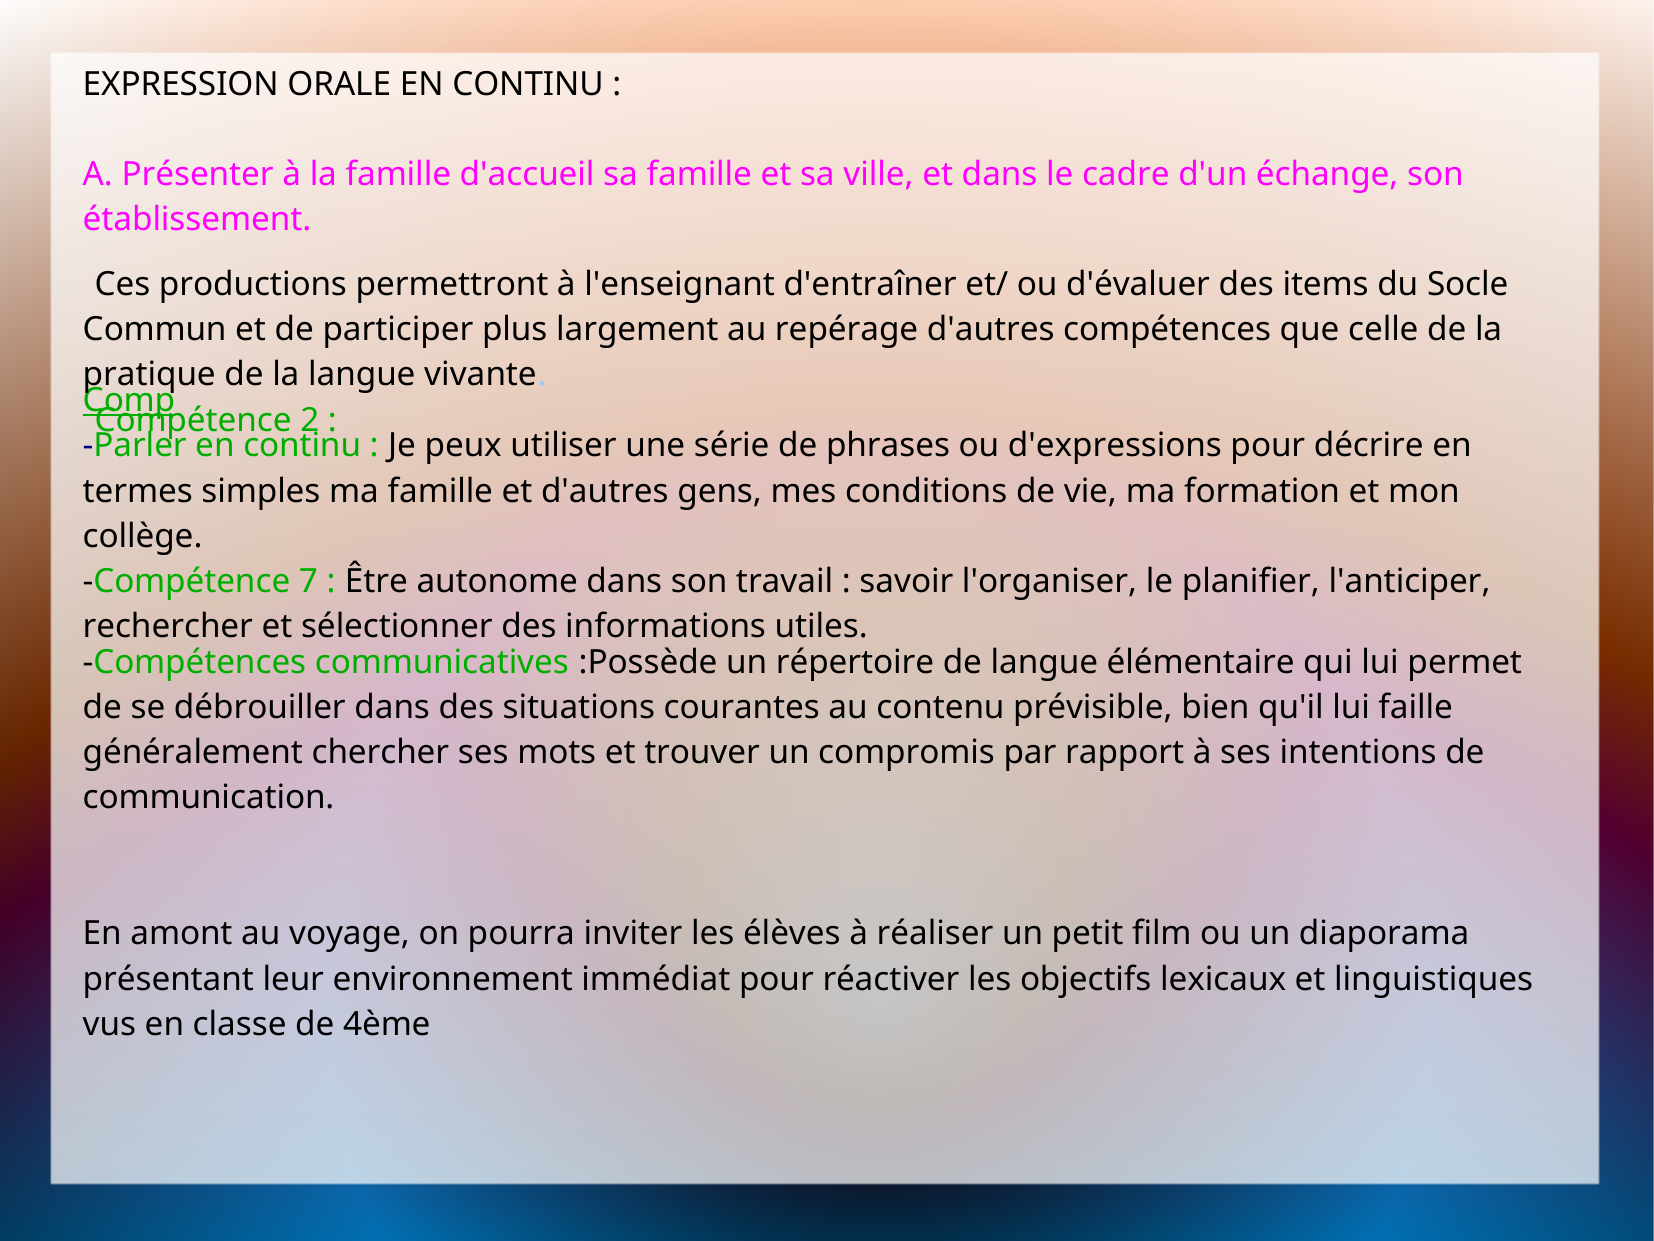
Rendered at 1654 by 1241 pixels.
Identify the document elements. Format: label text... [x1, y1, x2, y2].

picture [0, 0, 1654, 1241]
text_box -Compétences communicatives :Possède un répertoire de langue élémentaire qui lui permet de se débrouiller dans des situations courantes au contenu prévisible, bien qu'il lui faille généralement chercher ses mots et trouver un compromis par rapport à ses intentions de communication. En amont au voyage, on pourra inviter les élèves à réaliser un petit film ou un diaporama présentant leur environnement immédiat pour réactiver les objectifs lexicaux et linguistiques vus en classe de 4ème [82, 637, 1571, 1157]
title EXPRESSION ORALE EN CONTINU : A. Présenter à la famille d'accueil sa famille et sa ville, et dans le cadre d'un échange, son établissement. Comp -Parler en continu : Je peux utiliser une série de phrases ou d'expressions pour décrire en termes simples ma famille et d'autres gens, mes conditions de vie, ma formation et mon collège. -Compétence 7 : Être autonome dans son travail : savoir l'organiser, le planifier, l'anticiper, rechercher et sélectionner des informations utiles. [82, 75, 1571, 259]
text_box Ces productions permettront à l'enseignant d'entraîner et/ ou d'évaluer des items du Socle Commun et de participer plus largement au repérage d'autres compétences que celle de la pratique de la langue vivante. Compétence 2 : [82, 259, 1595, 445]
title EXPRESSION ORALE EN CONTINU : A. Présenter à la famille d'accueil sa famille et sa ville, et dans le cadre d'un échange, son établissement. Comp -Parler en continu : Je peux utiliser une série de phrases ou d'expressions pour décrire en termes simples ma famille et d'autres gens, mes conditions de vie, ma formation et mon collège. -Compétence 7 : Être autonome dans son travail : savoir l'organiser, le planifier, l'anticiper, rechercher et sélectionner des informations utiles. [82, 445, 1571, 637]
